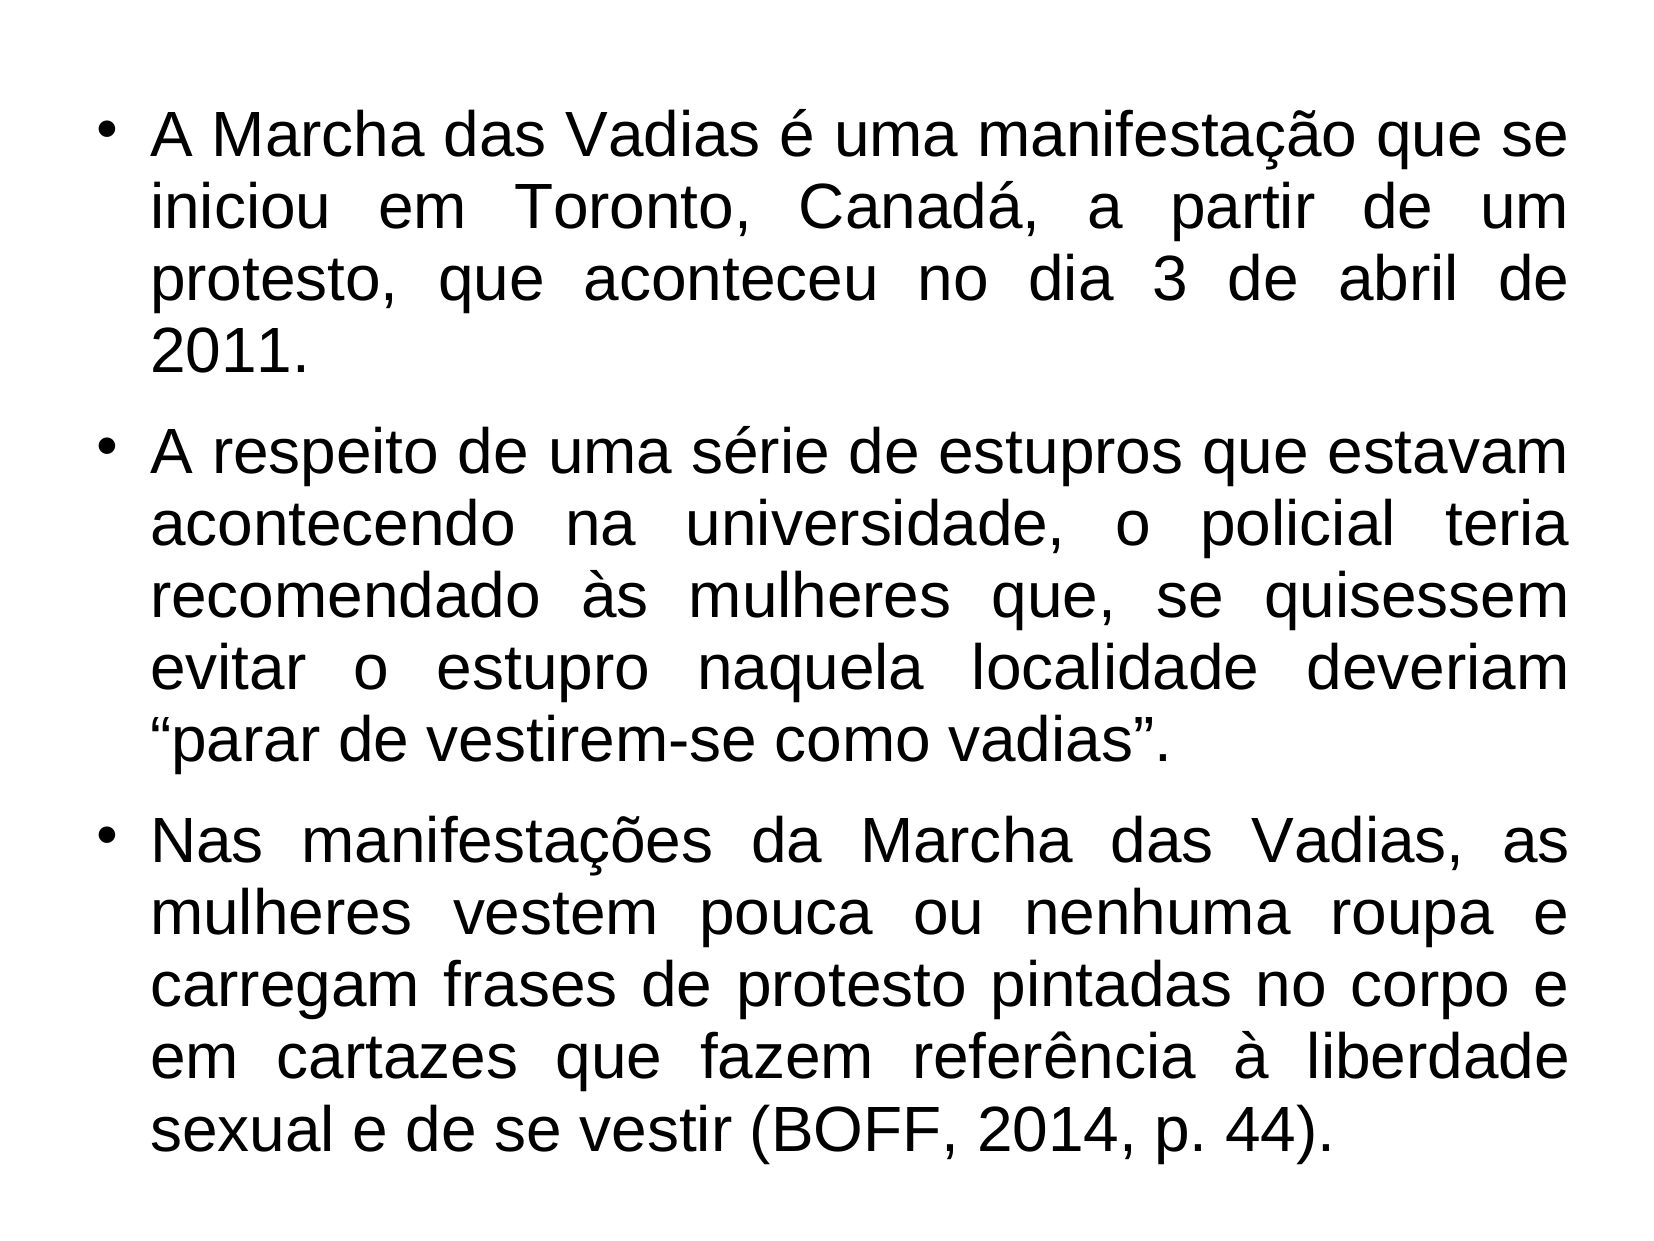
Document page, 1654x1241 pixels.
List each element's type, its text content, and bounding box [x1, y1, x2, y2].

list A Marcha das Vadias é uma manifestação que se iniciou em Toronto, Canadá, a partir de um protesto, que aconteceu no dia 3 de abril de 2011. A respeito de uma série de estupros que estavam acontecendo na universidade, o policial teria recomendado às mulheres que, se quisessem evitar o estupro naquela localidade deveriam “parar de vestirem-se como vadias”. Nas manifestações da Marcha das Vadias, as mulheres vestem pouca ou nenhuma roupa e carregam frases de protesto pintadas no corpo e em cartazes que fazem referência à liberdade sexual e de se vestir (BOFF, 2014, p. 44). [82, 94, 1571, 1170]
